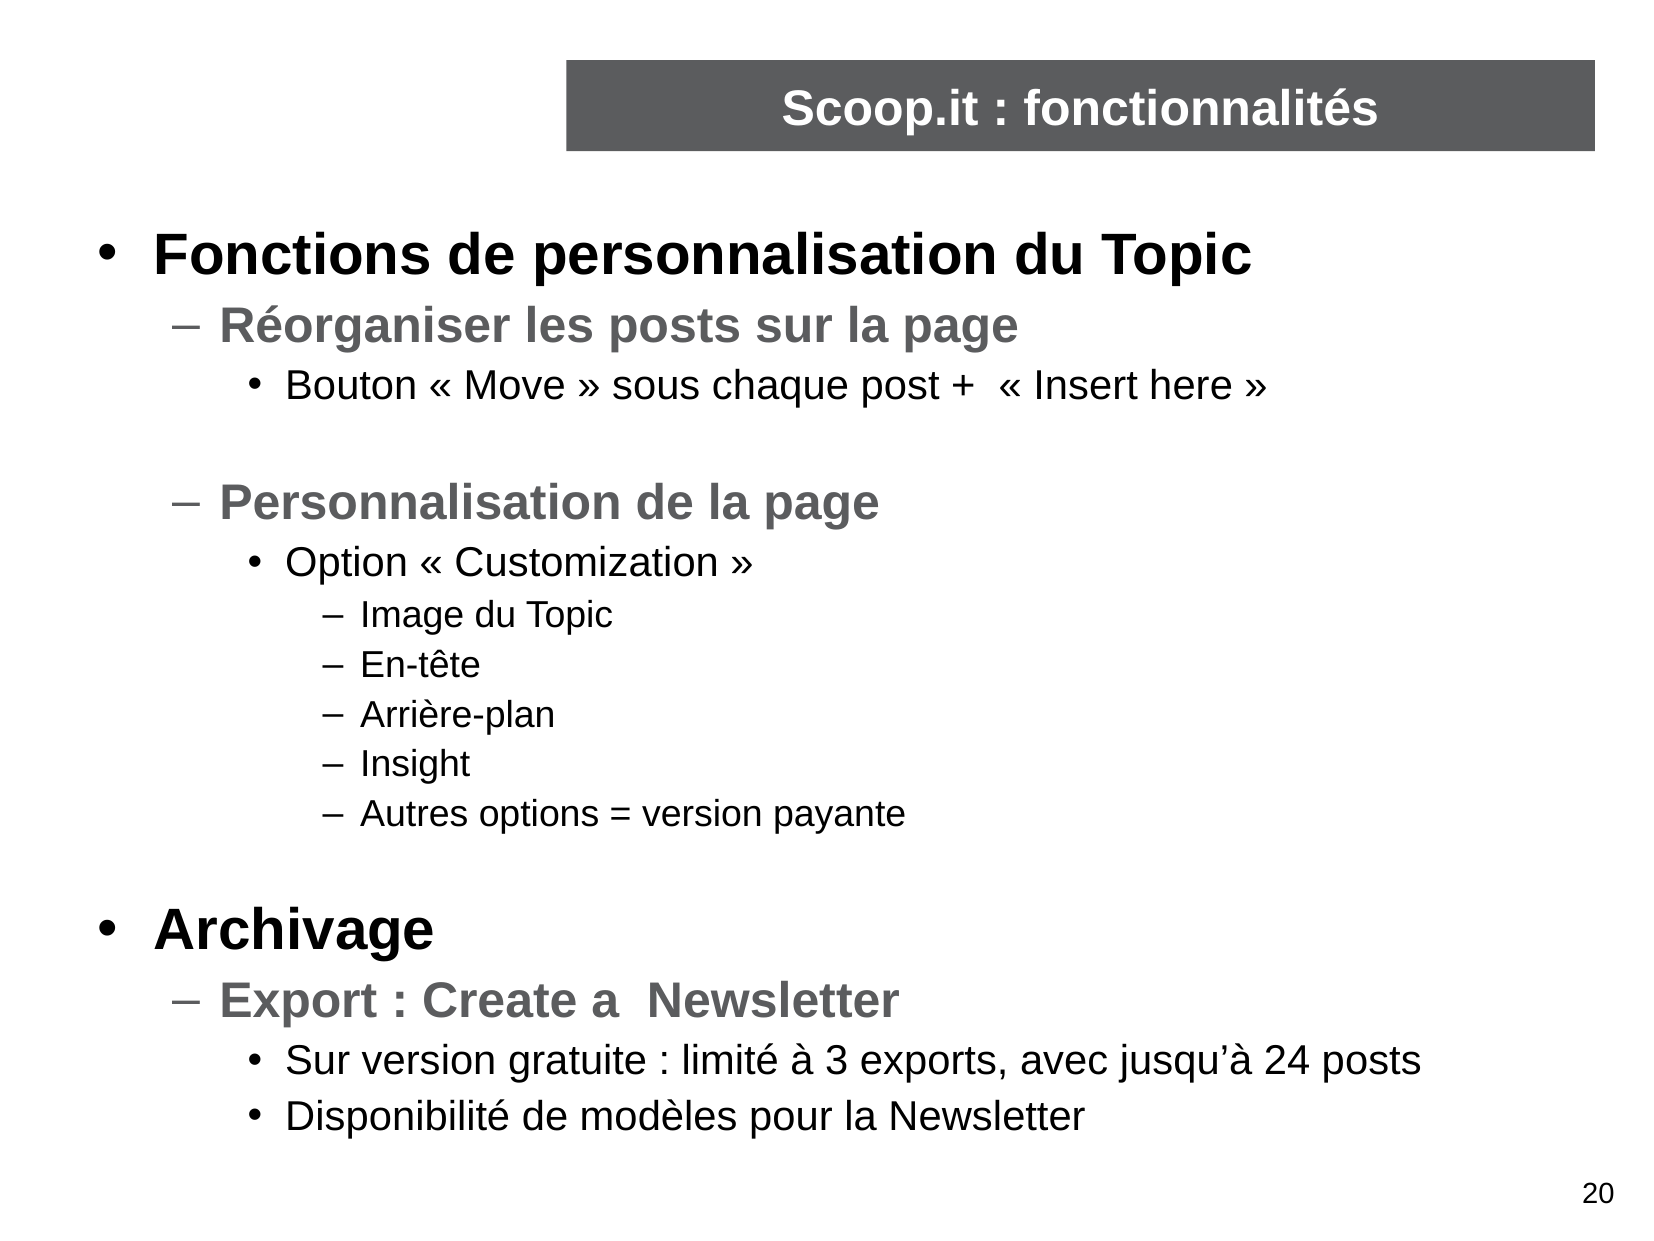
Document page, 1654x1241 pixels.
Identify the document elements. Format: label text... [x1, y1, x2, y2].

text_box Scoop.it : fonctionnalités [566, 60, 1595, 152]
text_box Fonctions de personnalisation du Topic Réorganiser les posts sur la page Bouton « Move » sous chaque post + « Insert here » Personnalisation de la page Option « Customization » Image du Topic En-tête Arrière-plan Insight Autres options = version payante Archivage Export : Create a Newsletter Sur version gratuite : limité à 3 exports, avec jusqu’à 24 posts Disponibilité de modèles pour la Newsletter [82, 216, 1654, 1241]
